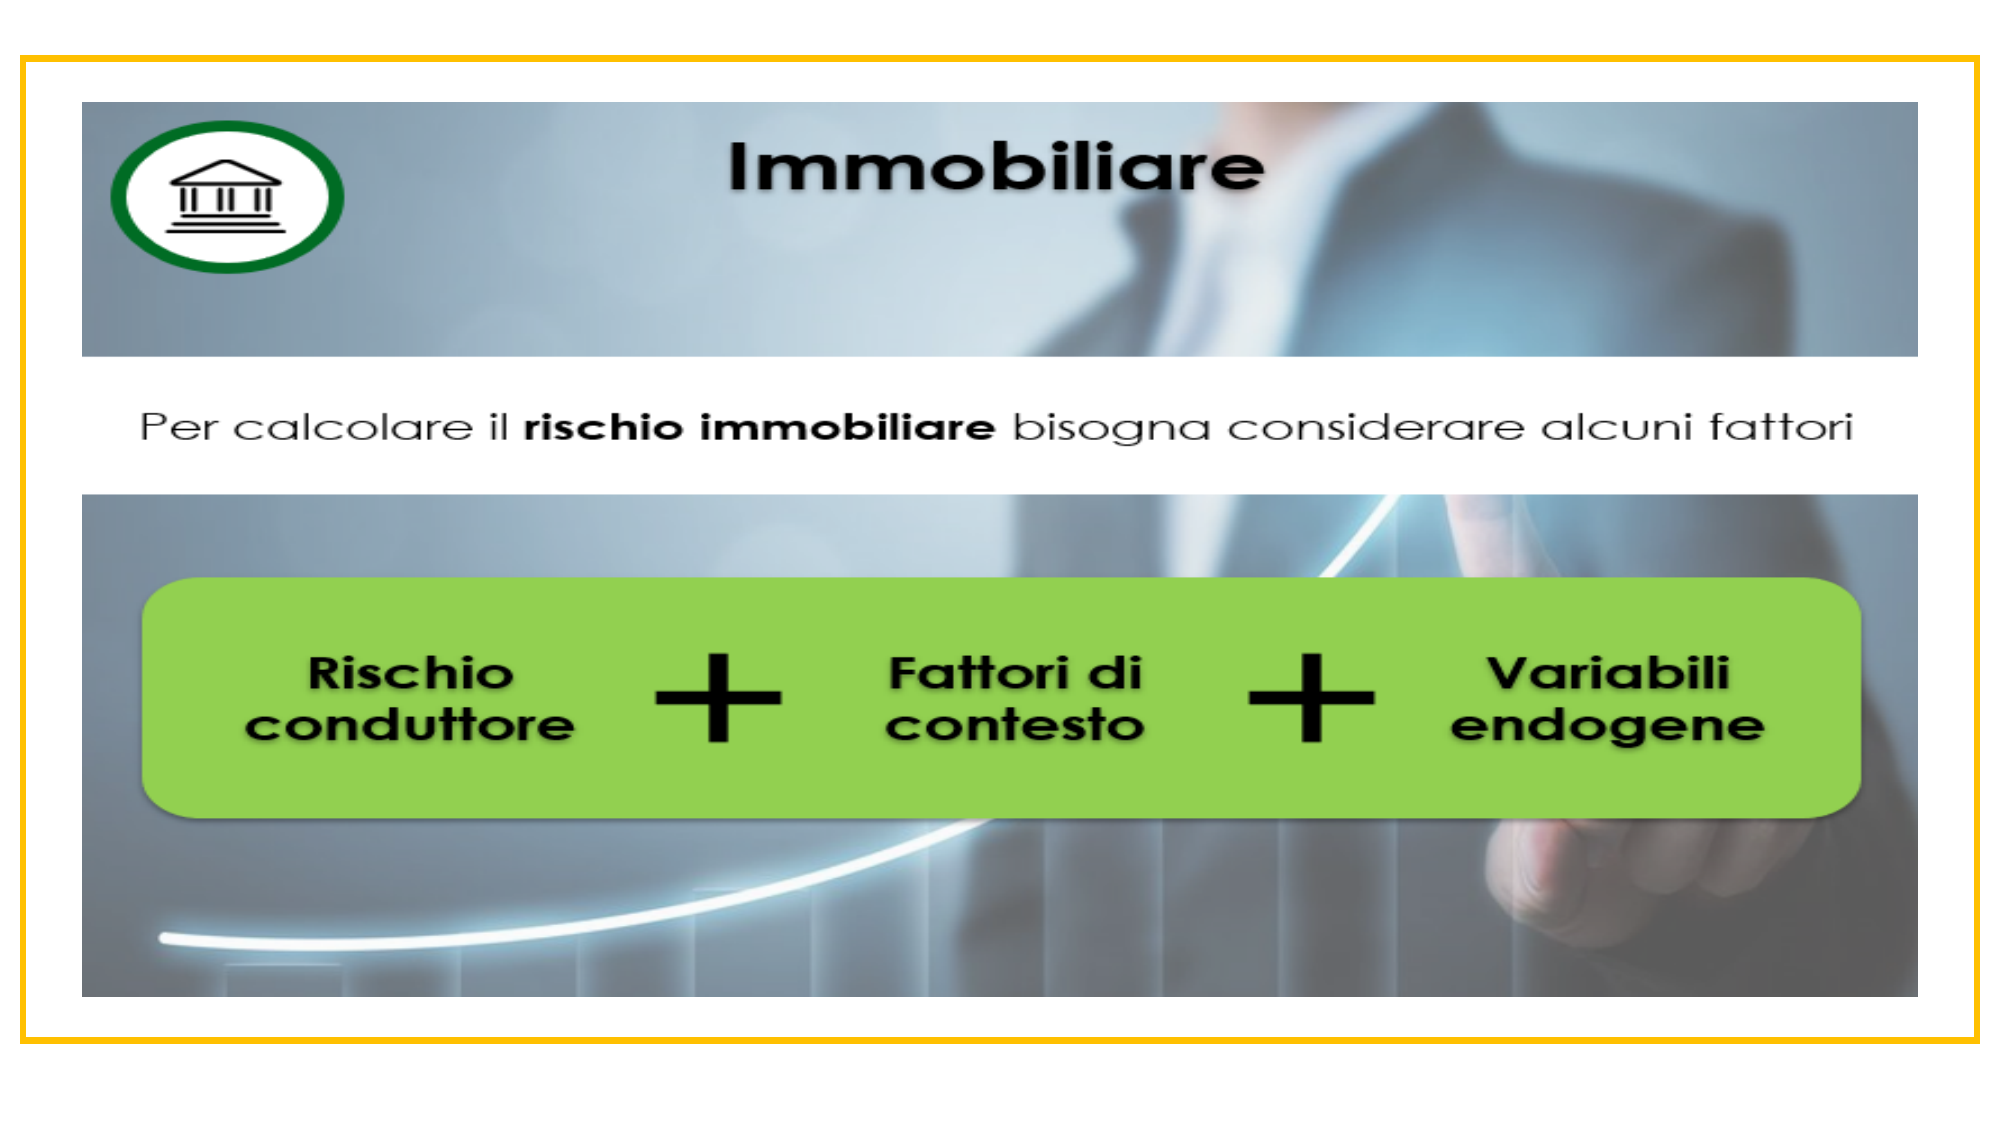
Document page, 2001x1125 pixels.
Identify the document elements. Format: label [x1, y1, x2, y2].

picture [82, 102, 1918, 997]
text_box [22, 58, 1978, 1041]
